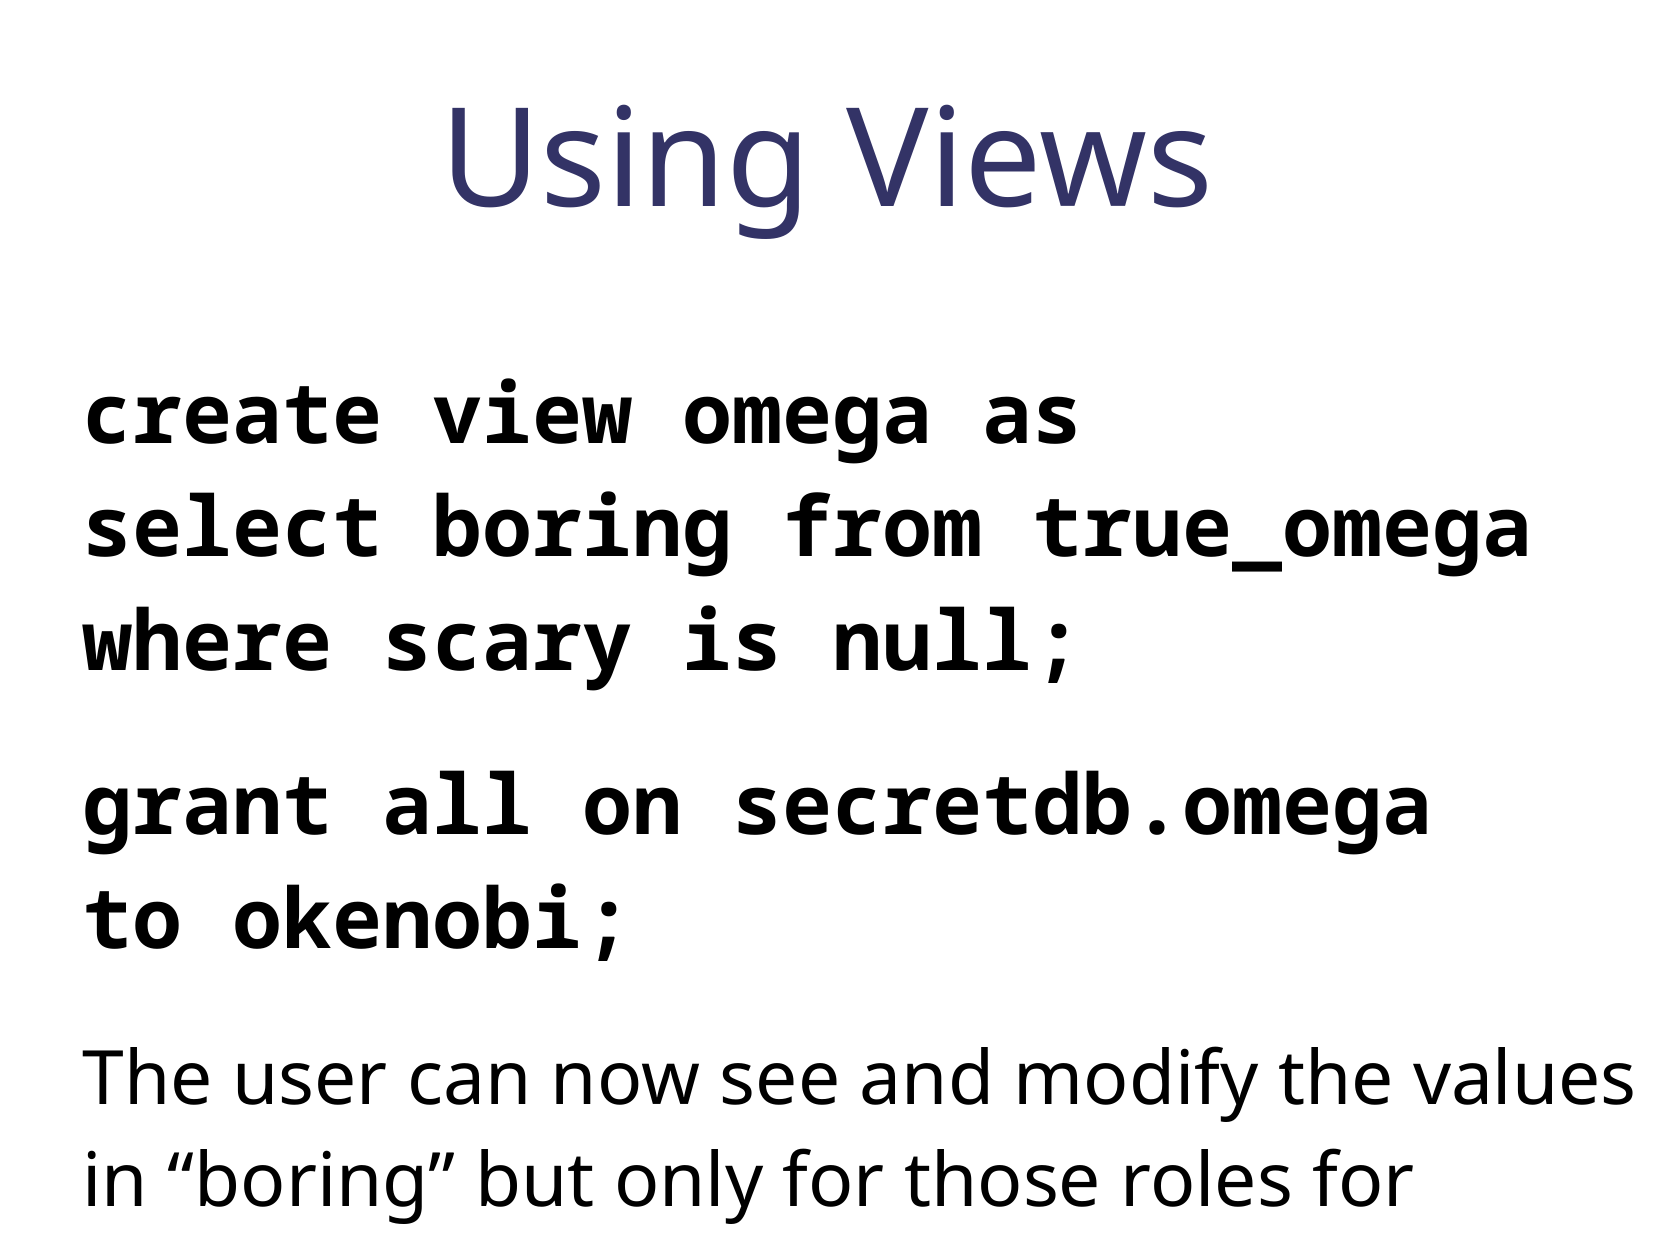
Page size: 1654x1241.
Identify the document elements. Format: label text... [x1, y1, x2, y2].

subtitle create view omega as select boring from true_omega where scary is null; grant all on secretdb.omega to okenobi; The user can now see and modify the values in “boring” but only for those roles for where “scary” is not set. [82, 354, 1654, 1241]
title Using Views [82, 56, 1571, 250]
